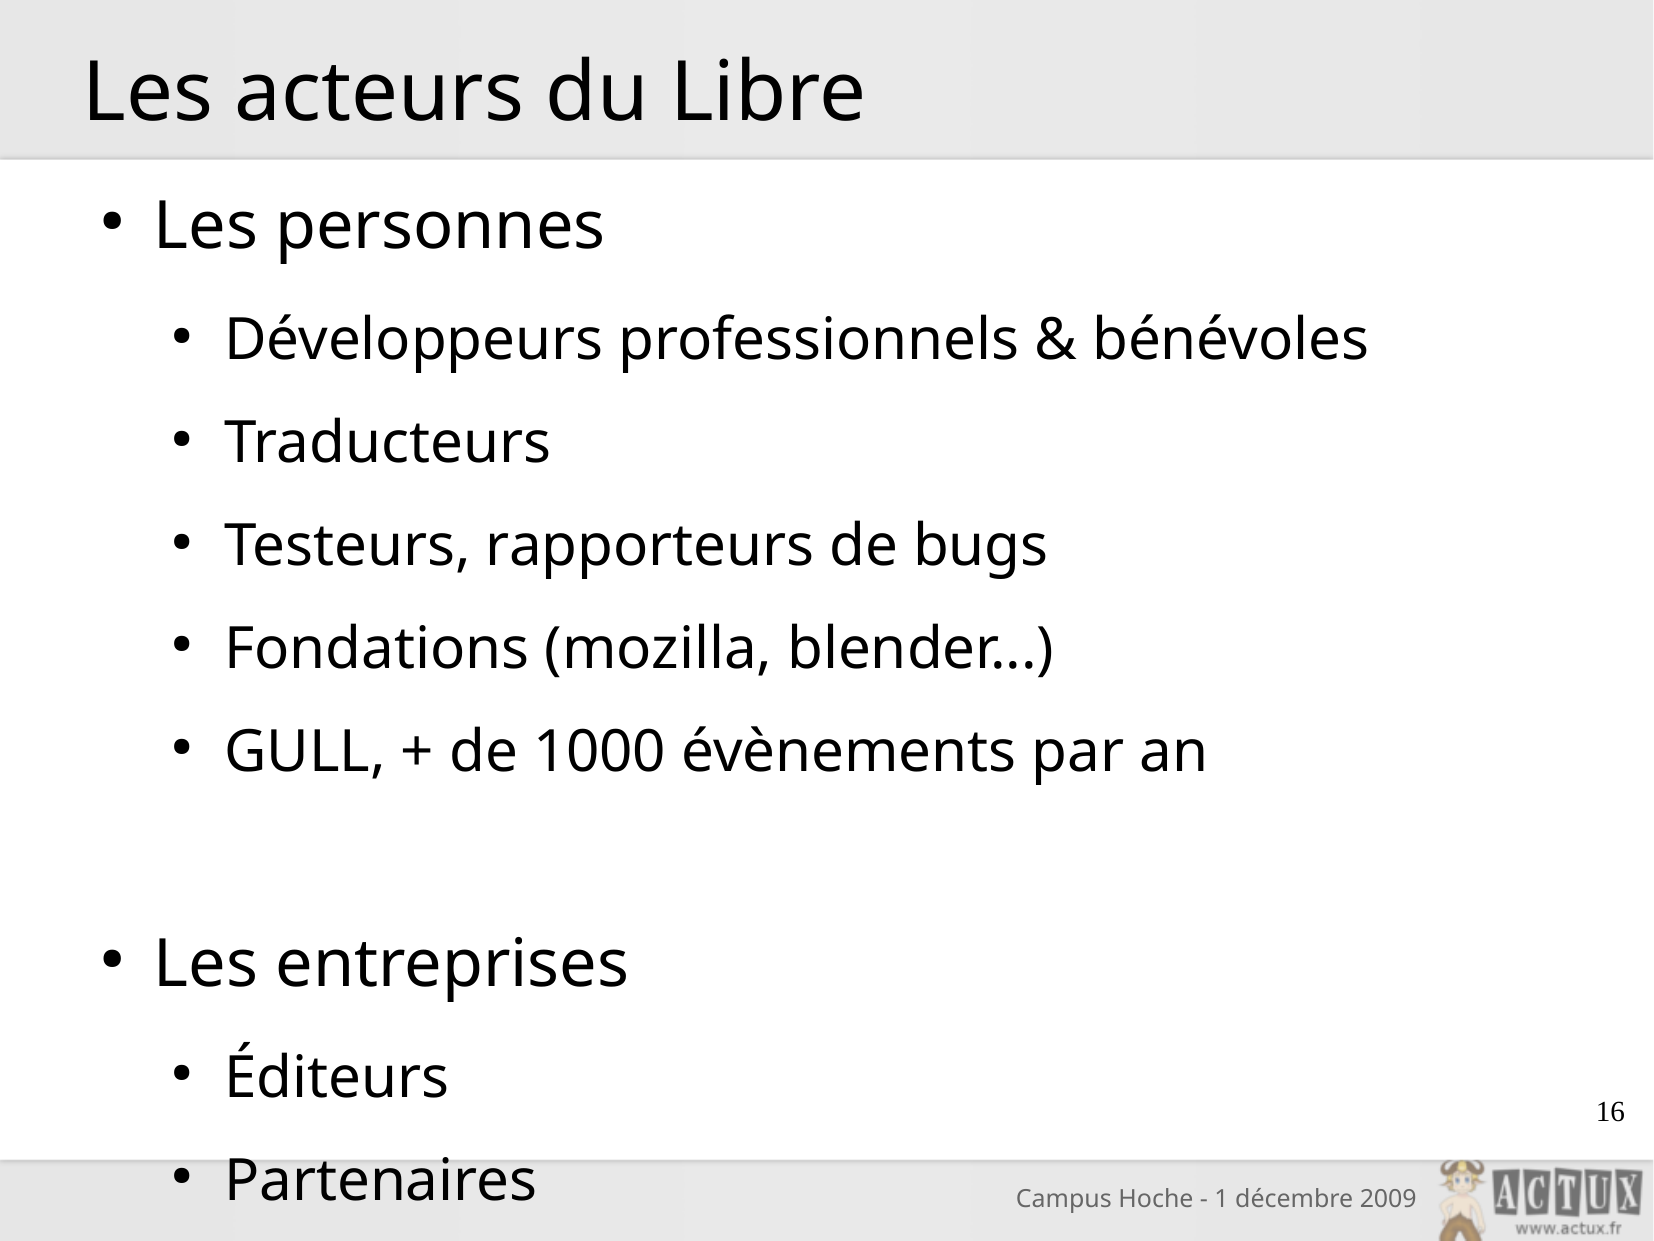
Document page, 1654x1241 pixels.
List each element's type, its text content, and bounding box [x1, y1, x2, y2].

picture [0, 0, 1654, 1241]
list Les personnes Développeurs professionnels & bénévoles Traducteurs Testeurs, rapporteurs de bugs Fondations (mozilla, blender...) GULL, + de 1000 évènements par an Les entreprises Éditeurs Partenaires [82, 177, 1571, 1130]
title Les acteurs du Libre [82, 29, 1571, 148]
